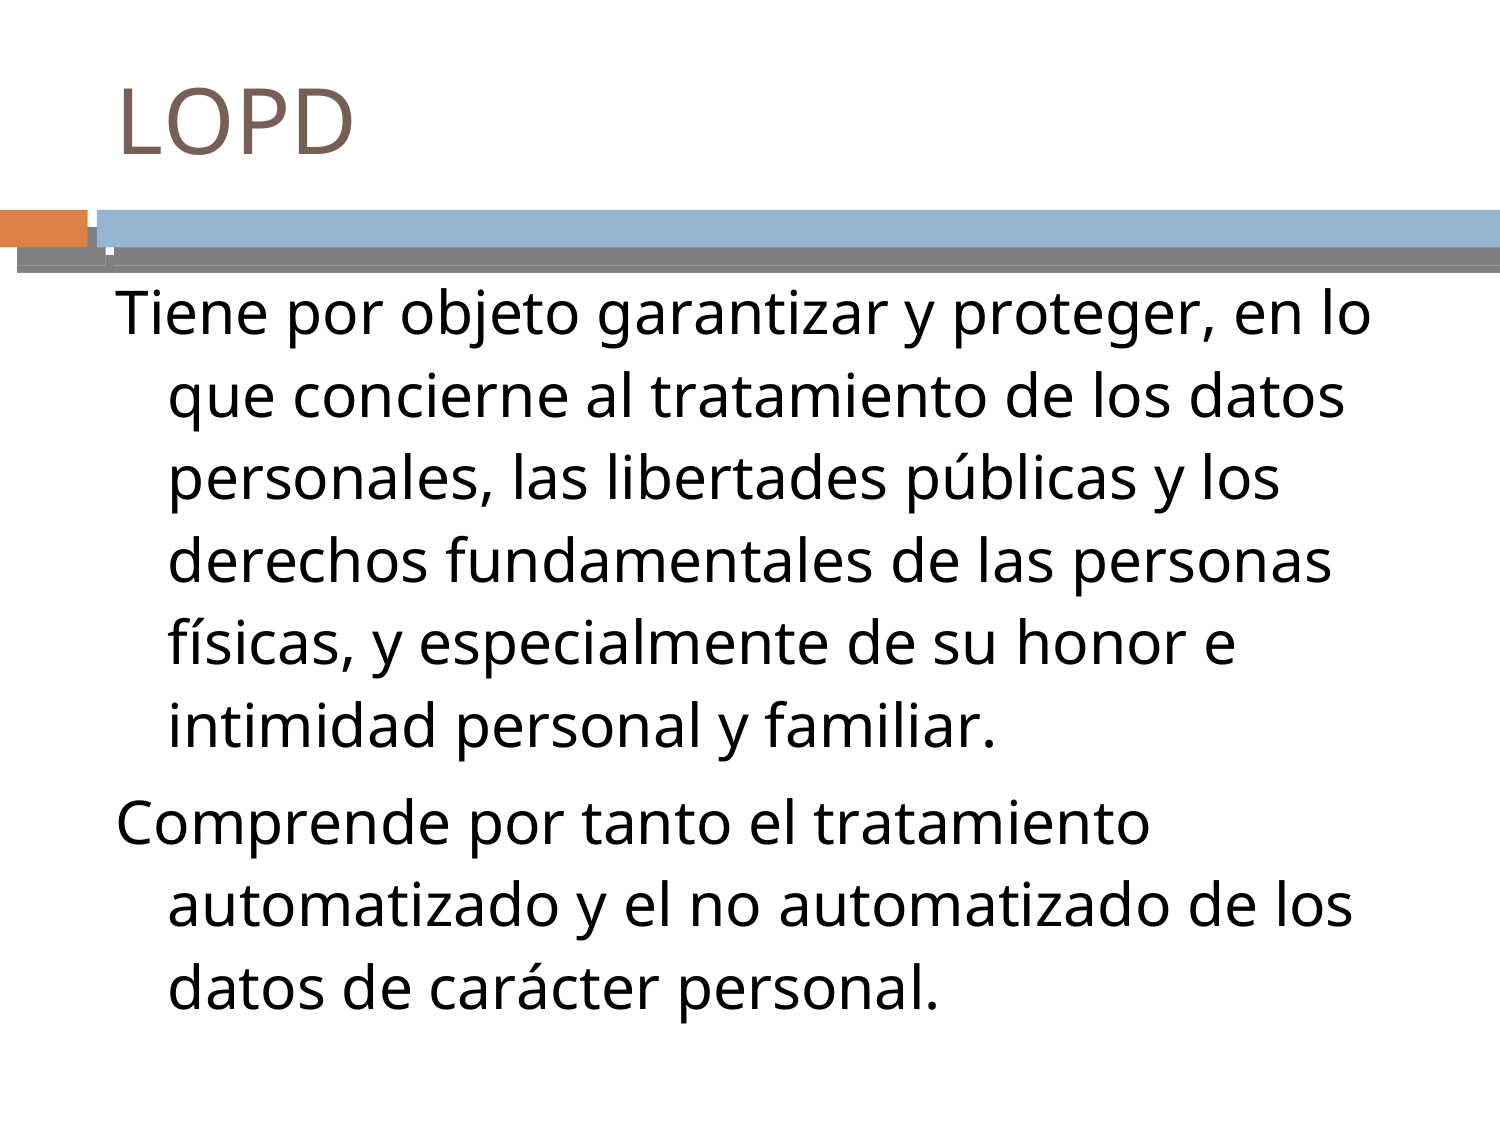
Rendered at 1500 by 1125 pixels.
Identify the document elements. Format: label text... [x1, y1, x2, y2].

list Tiene por objeto garantizar y proteger, en lo que concierne al tratamiento de los datos personales, las libertades públicas y los derechos fundamentales de las personas físicas, y especialmente de su honor e intimidad personal y familiar. Comprende por tanto el tratamiento automatizado y el no automatizado de los datos de carácter personal. [100, 262, 1438, 1001]
title LOPD [100, 37, 1438, 201]
